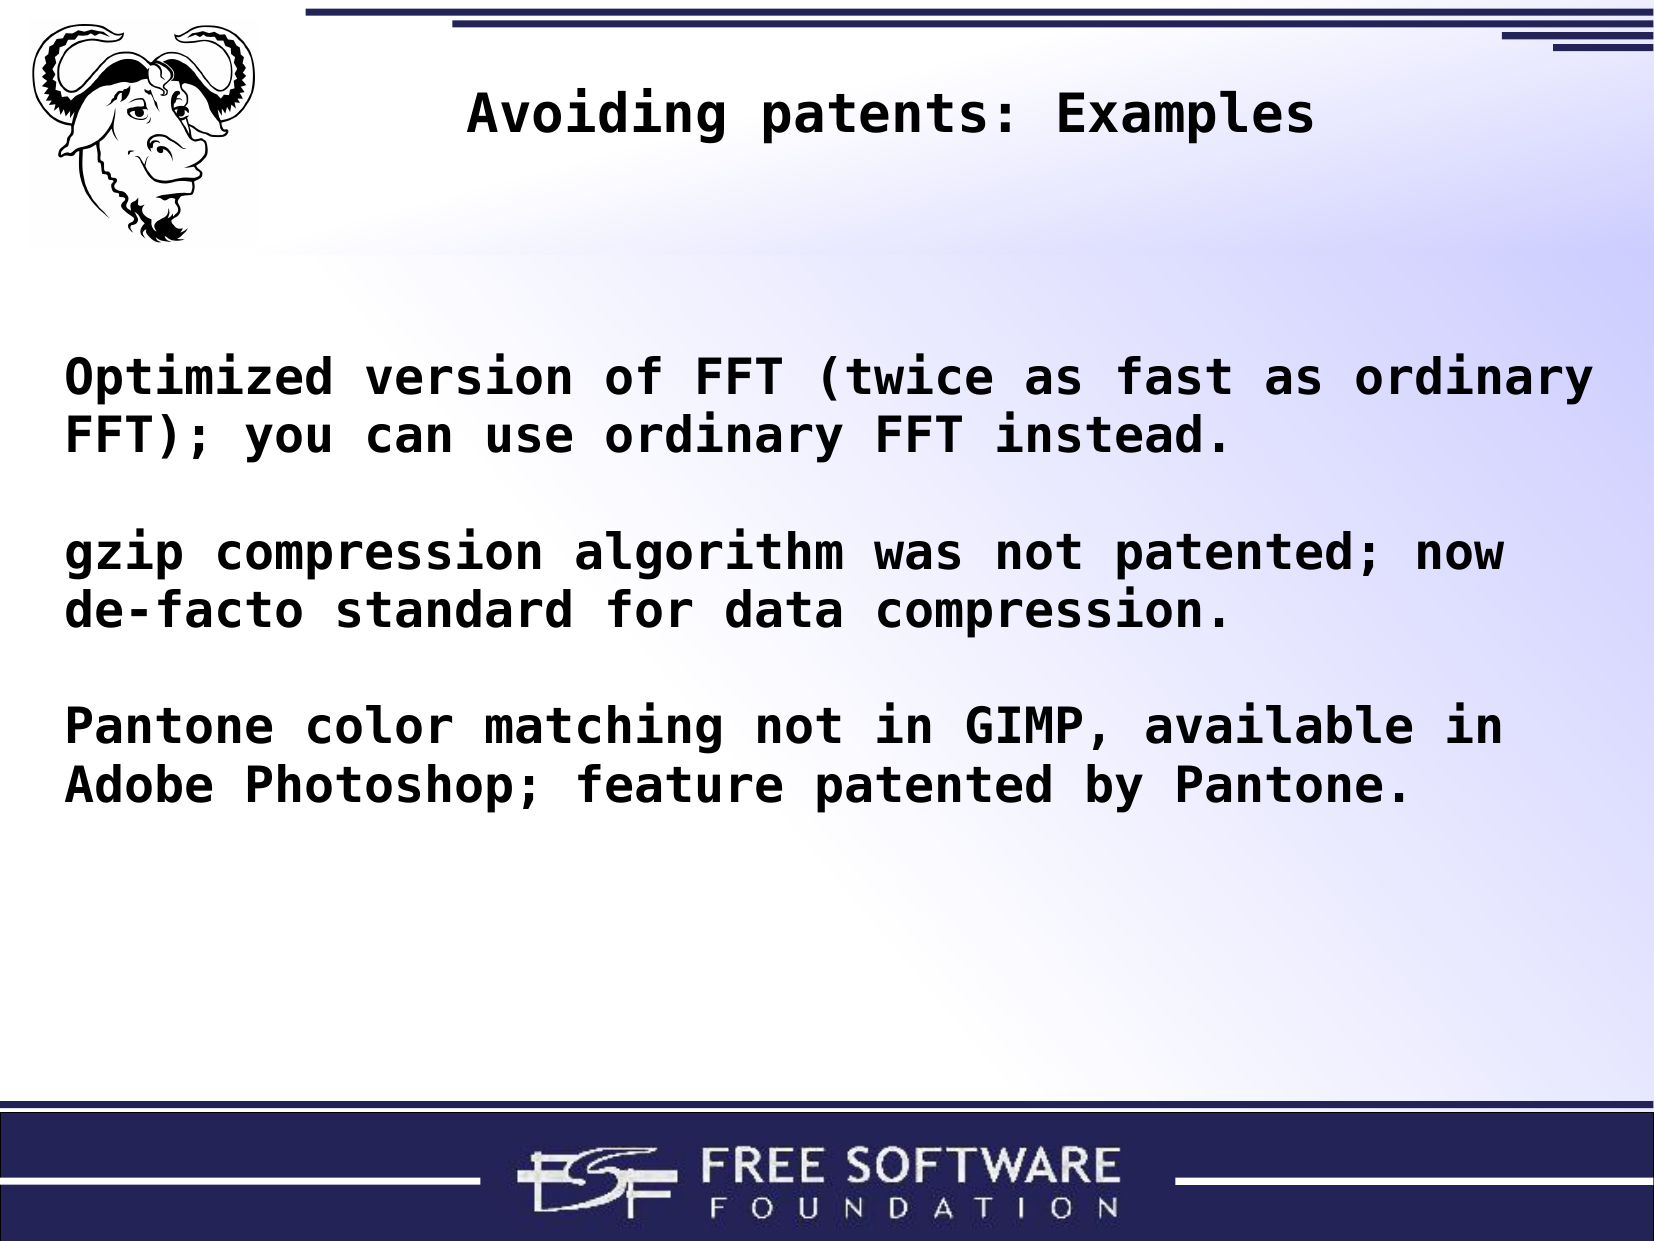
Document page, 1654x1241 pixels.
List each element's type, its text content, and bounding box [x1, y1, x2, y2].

picture [29, 18, 258, 248]
picture [494, 1119, 1156, 1241]
text_box Optimized version of FFT (twice as fast as ordinary FFT); you can use ordinary FFT instead. gzip compression algorithm was not patented; now de-facto standard for data compression. Pantone color matching not in GIMP, available in Adobe Photoshop; feature patented by Pantone. [64, 347, 1611, 980]
text_box [0, 0, 1654, 1241]
text_box Avoiding patents: Examples [317, 81, 1468, 145]
